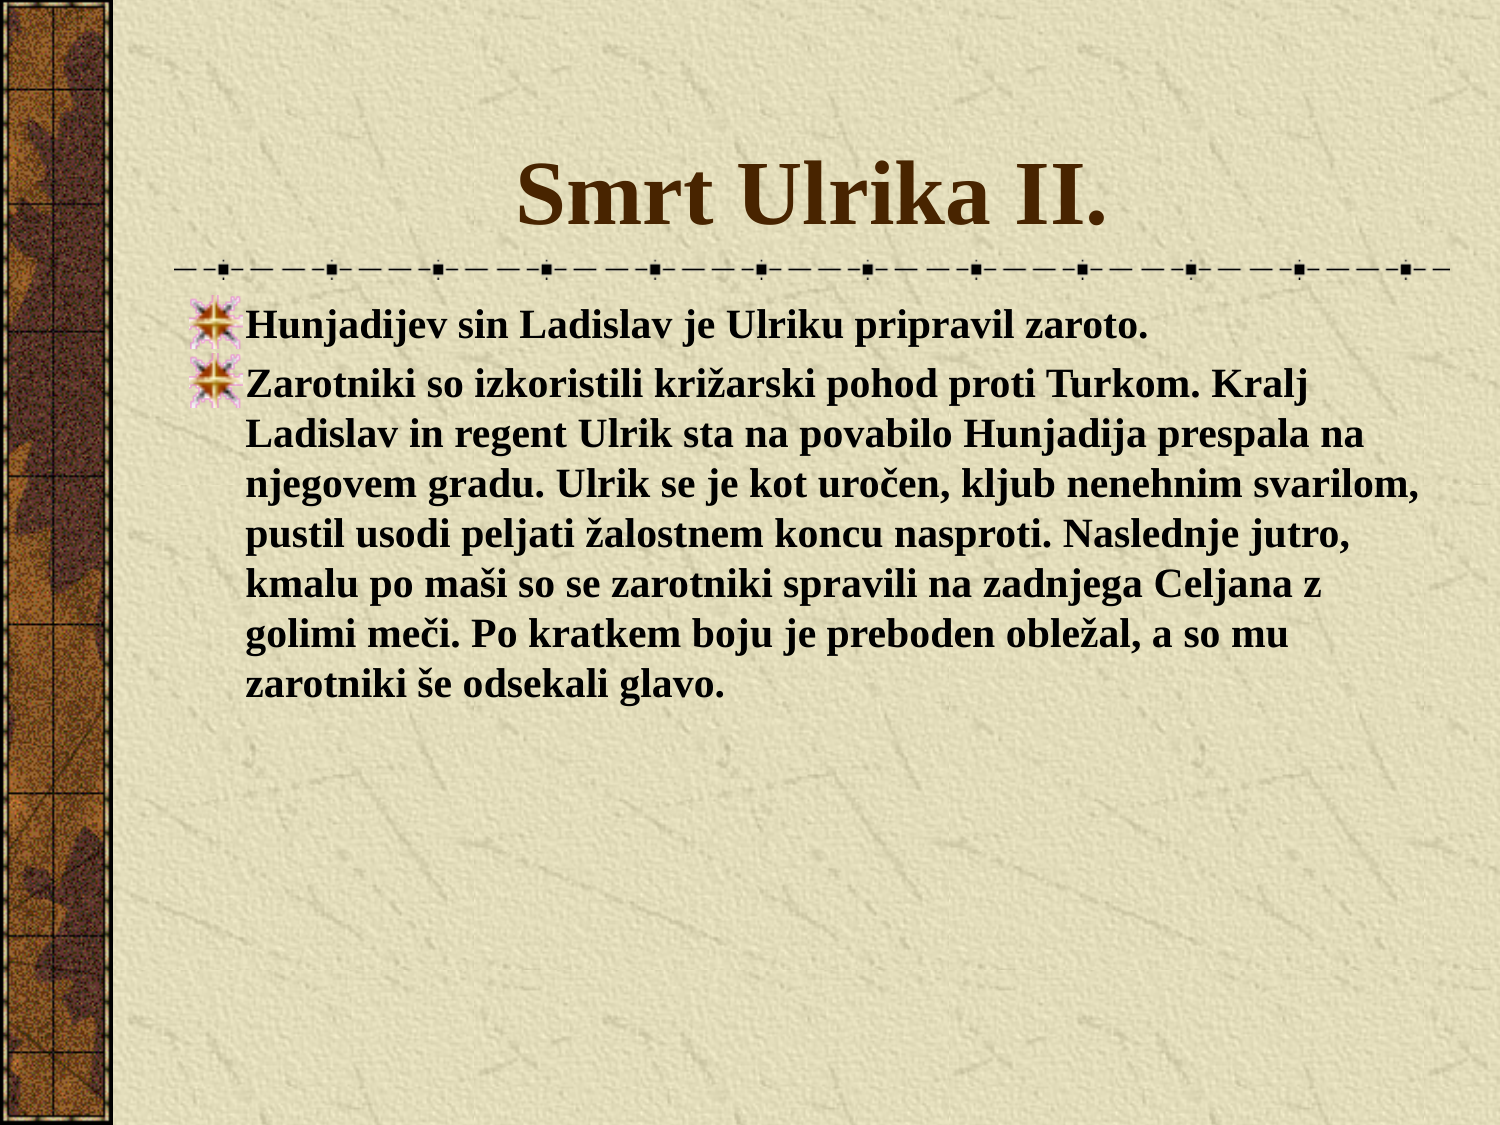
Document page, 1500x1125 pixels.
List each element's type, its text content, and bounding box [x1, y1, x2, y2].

picture [0, 0, 1500, 1125]
list Hunjadijev sin Ladislav je Ulriku pripravil zaroto. Zarotniki so izkoristili križarski pohod proti Turkom. Kralj Ladislav in regent Ulrik sta na povabilo Hunjadija prespala na njegovem gradu. Ulrik se je kot uročen, kljub nenehnim svarilom, pustil usodi peljati žalostnem koncu nasproti. Naslednje jutro, kmalu po maši so se zarotniki spravili na zadnjega Celjana z golimi meči. Po kratkem boju je preboden obležal, a so mu zarotniki še odsekali glavo. [174, 289, 1449, 965]
title Smrt Ulrika II. [174, 62, 1450, 250]
